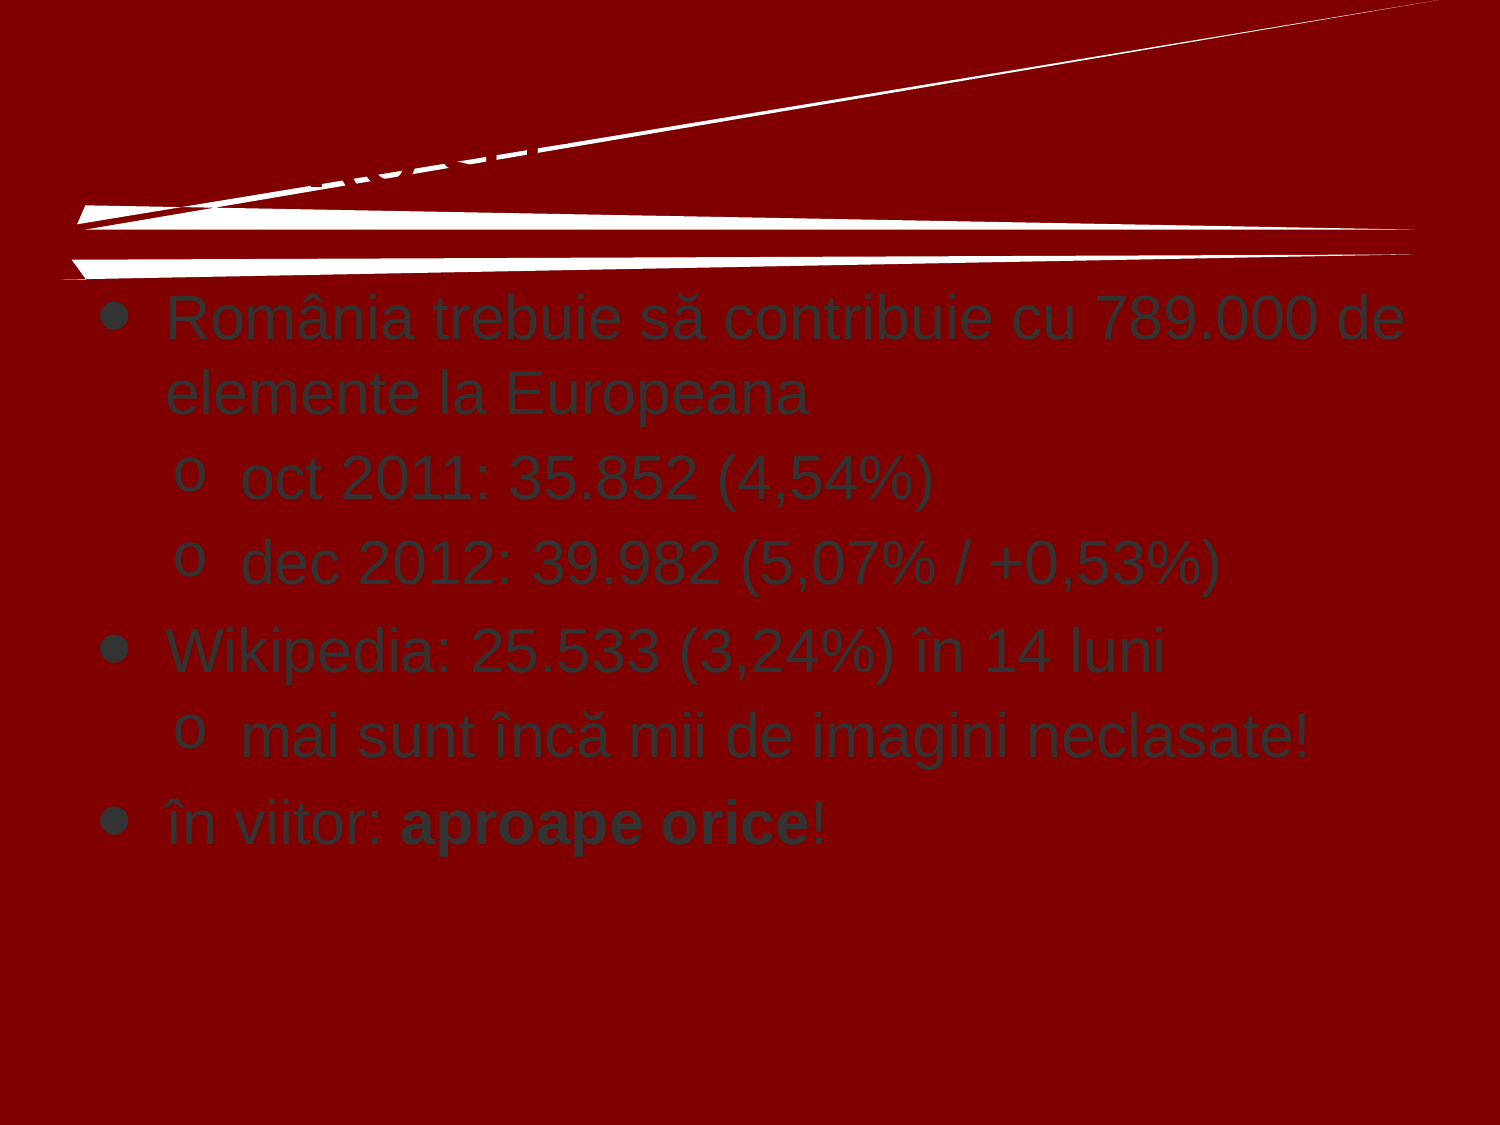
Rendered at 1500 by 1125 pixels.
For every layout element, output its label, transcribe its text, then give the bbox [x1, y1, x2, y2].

title WLMRO și Europeana (2) [75, 0, 1425, 218]
list România trebuie să contribuie cu 789.000 de elemente la Europeana oct 2011: 35.852 (4,54%) dec 2012: 39.982 (5,07% / +0,53%) Wikipedia: 25.533 (3,24%) în 14 luni mai sunt încă mii de imagini neclasate! în viitor: aproape orice! [75, 262, 1425, 946]
